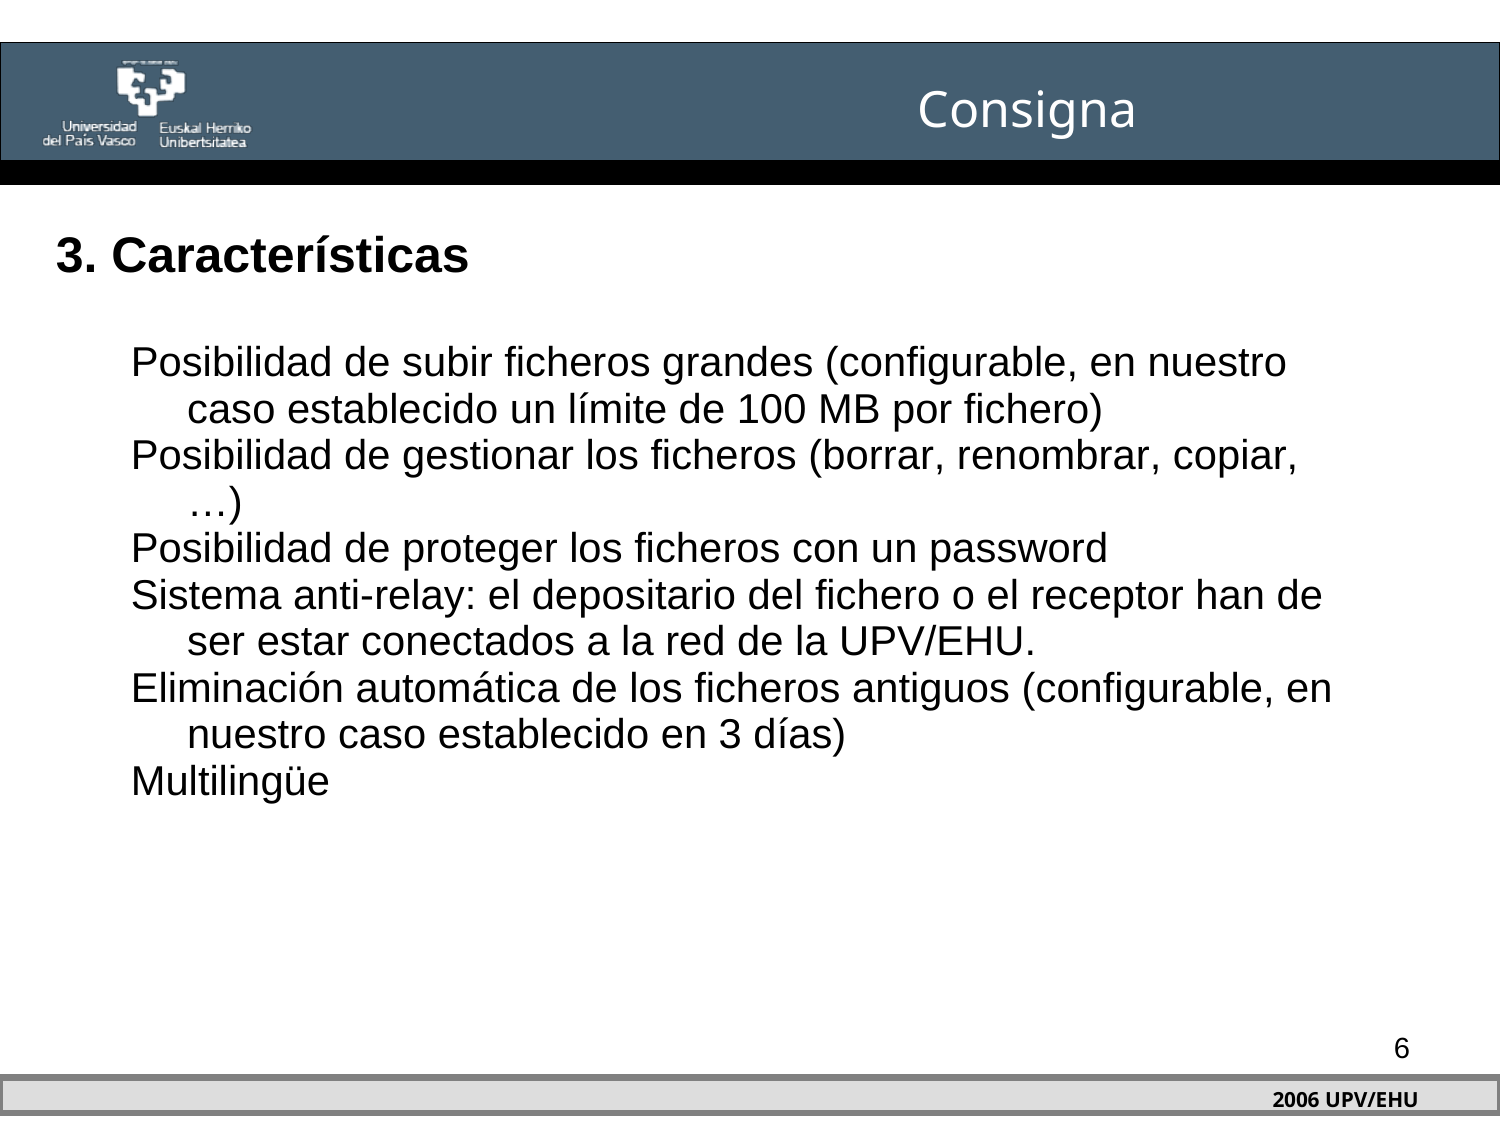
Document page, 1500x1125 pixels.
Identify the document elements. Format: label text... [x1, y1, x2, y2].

text_box 3. Características Posibilidad de subir ficheros grandes (configurable, en nuestro caso establecido un límite de 100 MB por fichero) Posibilidad de gestionar los ficheros (borrar, renombrar, copiar,…) Posibilidad de proteger los ficheros con un password Sistema anti-relay: el depositario del fichero o el receptor han de ser estar conectados a la red de la UPV/EHU. Eliminación automática de los ficheros antiguos (configurable, en nuestro caso establecido en 3 días) Multilingüe [41, 219, 1365, 812]
picture [4, 42, 290, 160]
text_box [0, 42, 1500, 185]
text_box 2006 UPV/EHU [1257, 1077, 1500, 1122]
text_box [0, 1077, 1257, 1113]
text_box Consigna [620, 66, 1436, 151]
